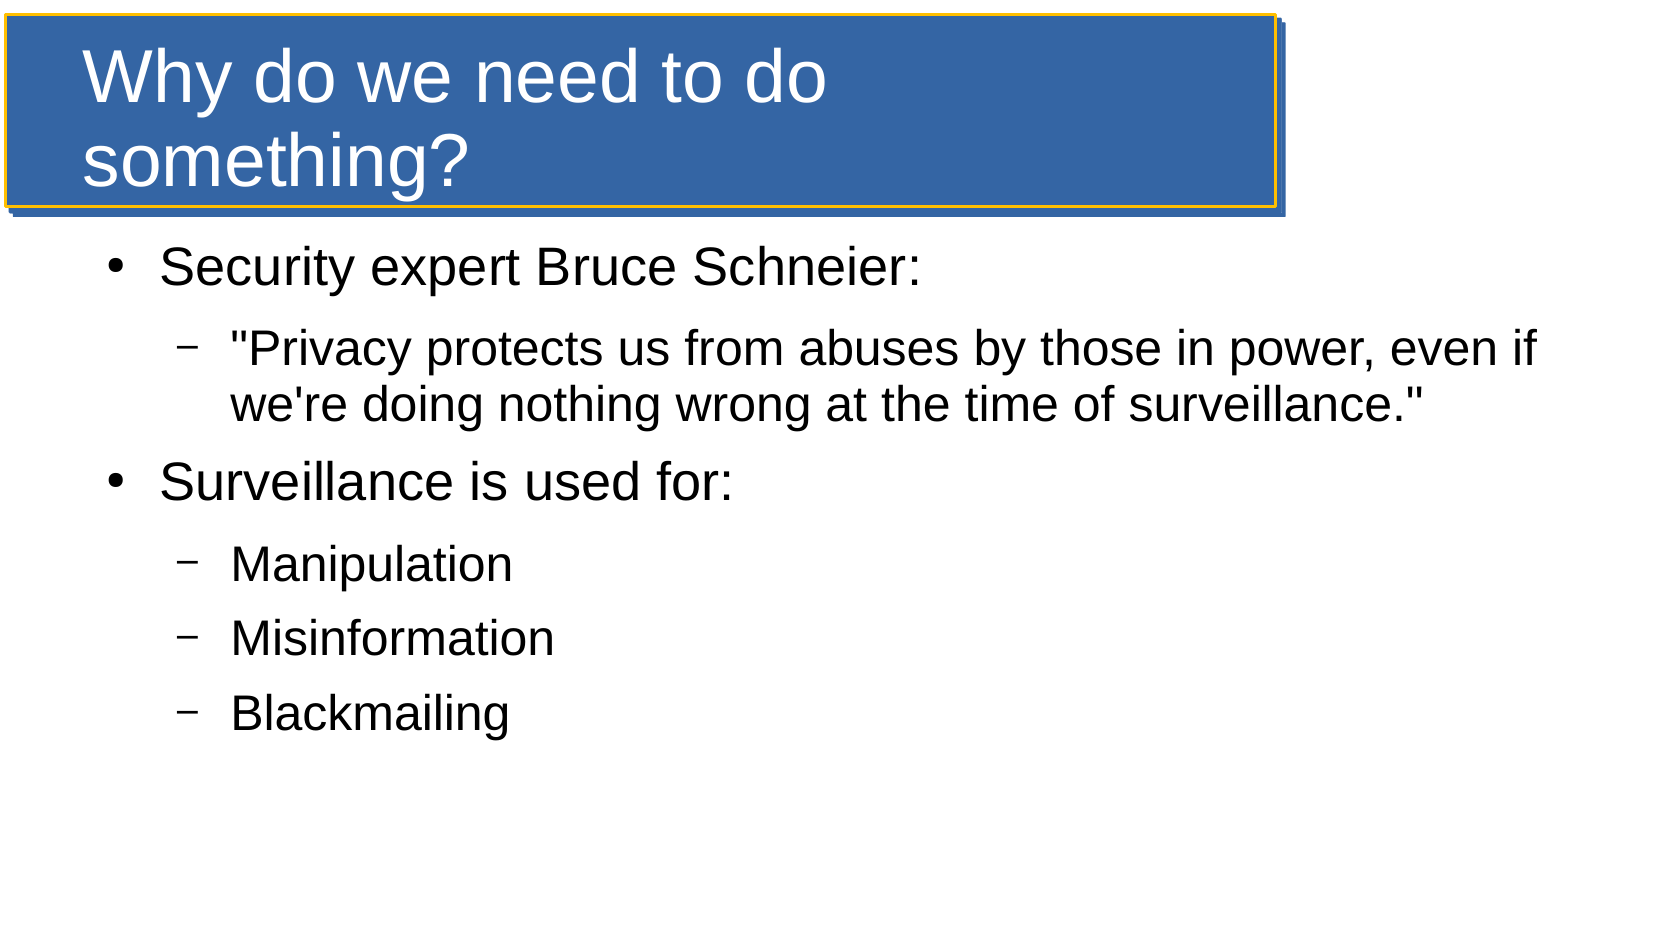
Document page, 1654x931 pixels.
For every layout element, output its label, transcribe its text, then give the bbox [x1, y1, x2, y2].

title Why do we need to do something? [82, 34, 1235, 203]
list Security expert Bruce Schneier: "Privacy protects us from abuses by those in power, even if we're doing nothing wrong at the time of surveillance." Surveillance is used for: Manipulation Misinformation Blackmailing [88, 236, 1565, 798]
